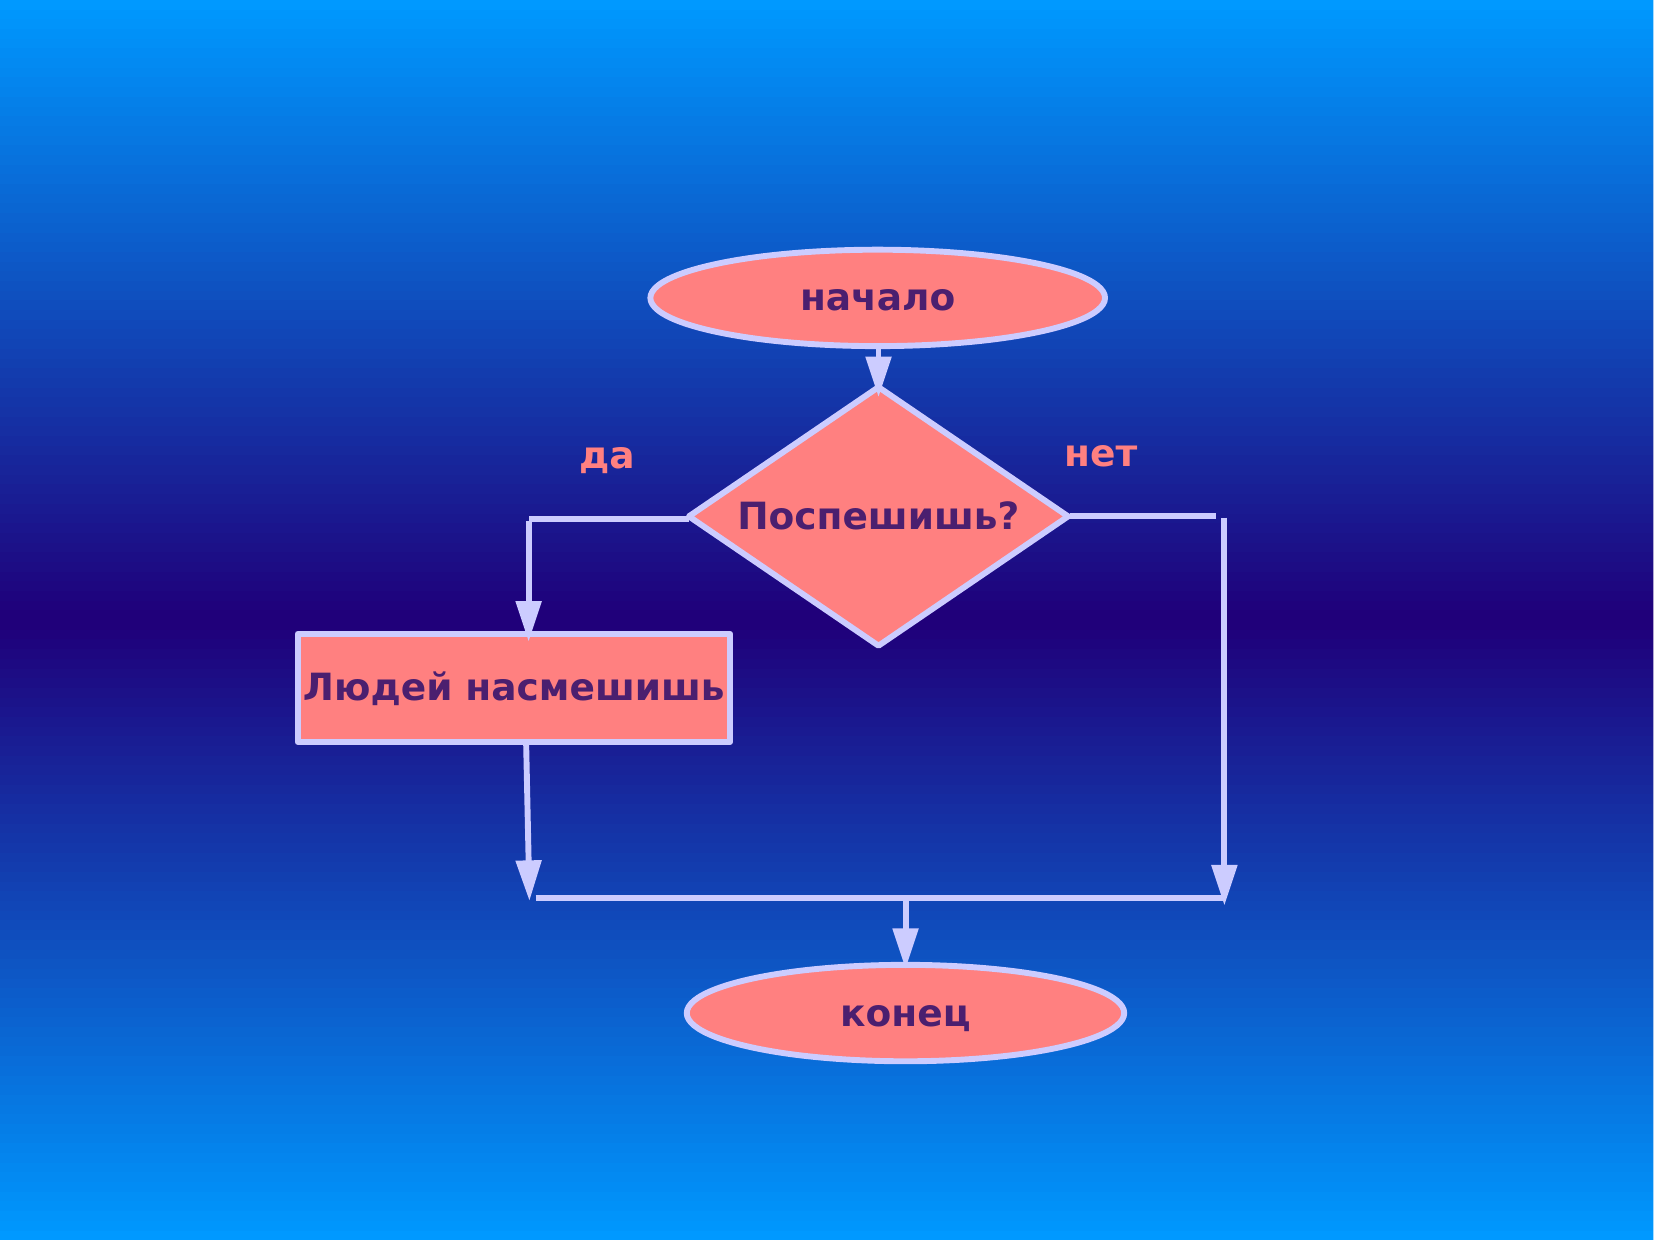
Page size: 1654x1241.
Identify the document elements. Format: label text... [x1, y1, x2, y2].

text_box Поспешишь? [689, 389, 1069, 646]
text_box да [564, 426, 698, 486]
text_box конец [686, 964, 1125, 1062]
text_box нет [1049, 424, 1195, 483]
text_box начало [650, 249, 1106, 347]
text_box Людей насмешишь [297, 633, 731, 742]
